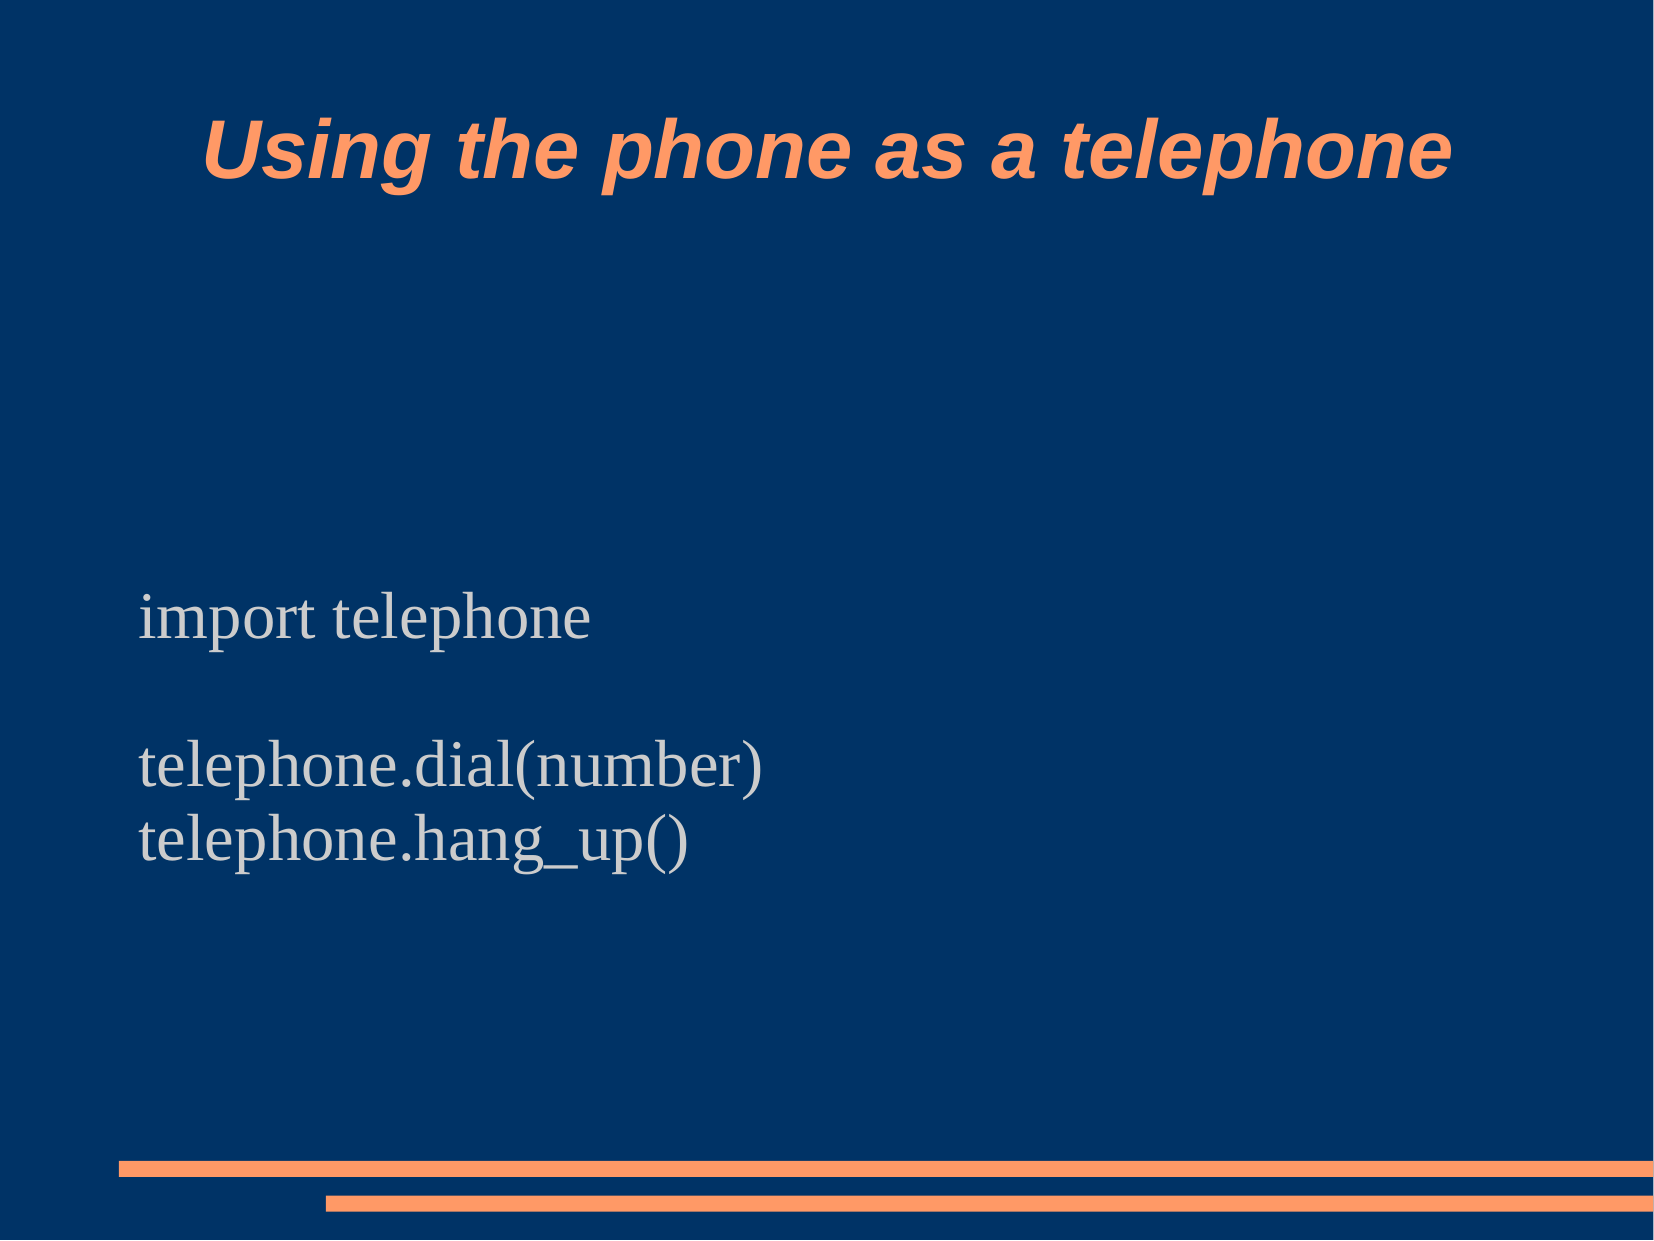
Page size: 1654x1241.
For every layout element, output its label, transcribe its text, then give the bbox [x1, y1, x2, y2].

title Using the phone as a telephone [121, 53, 1534, 247]
subtitle import telephone telephone.dial(number) telephone.hang_up() [121, 329, 1561, 1125]
